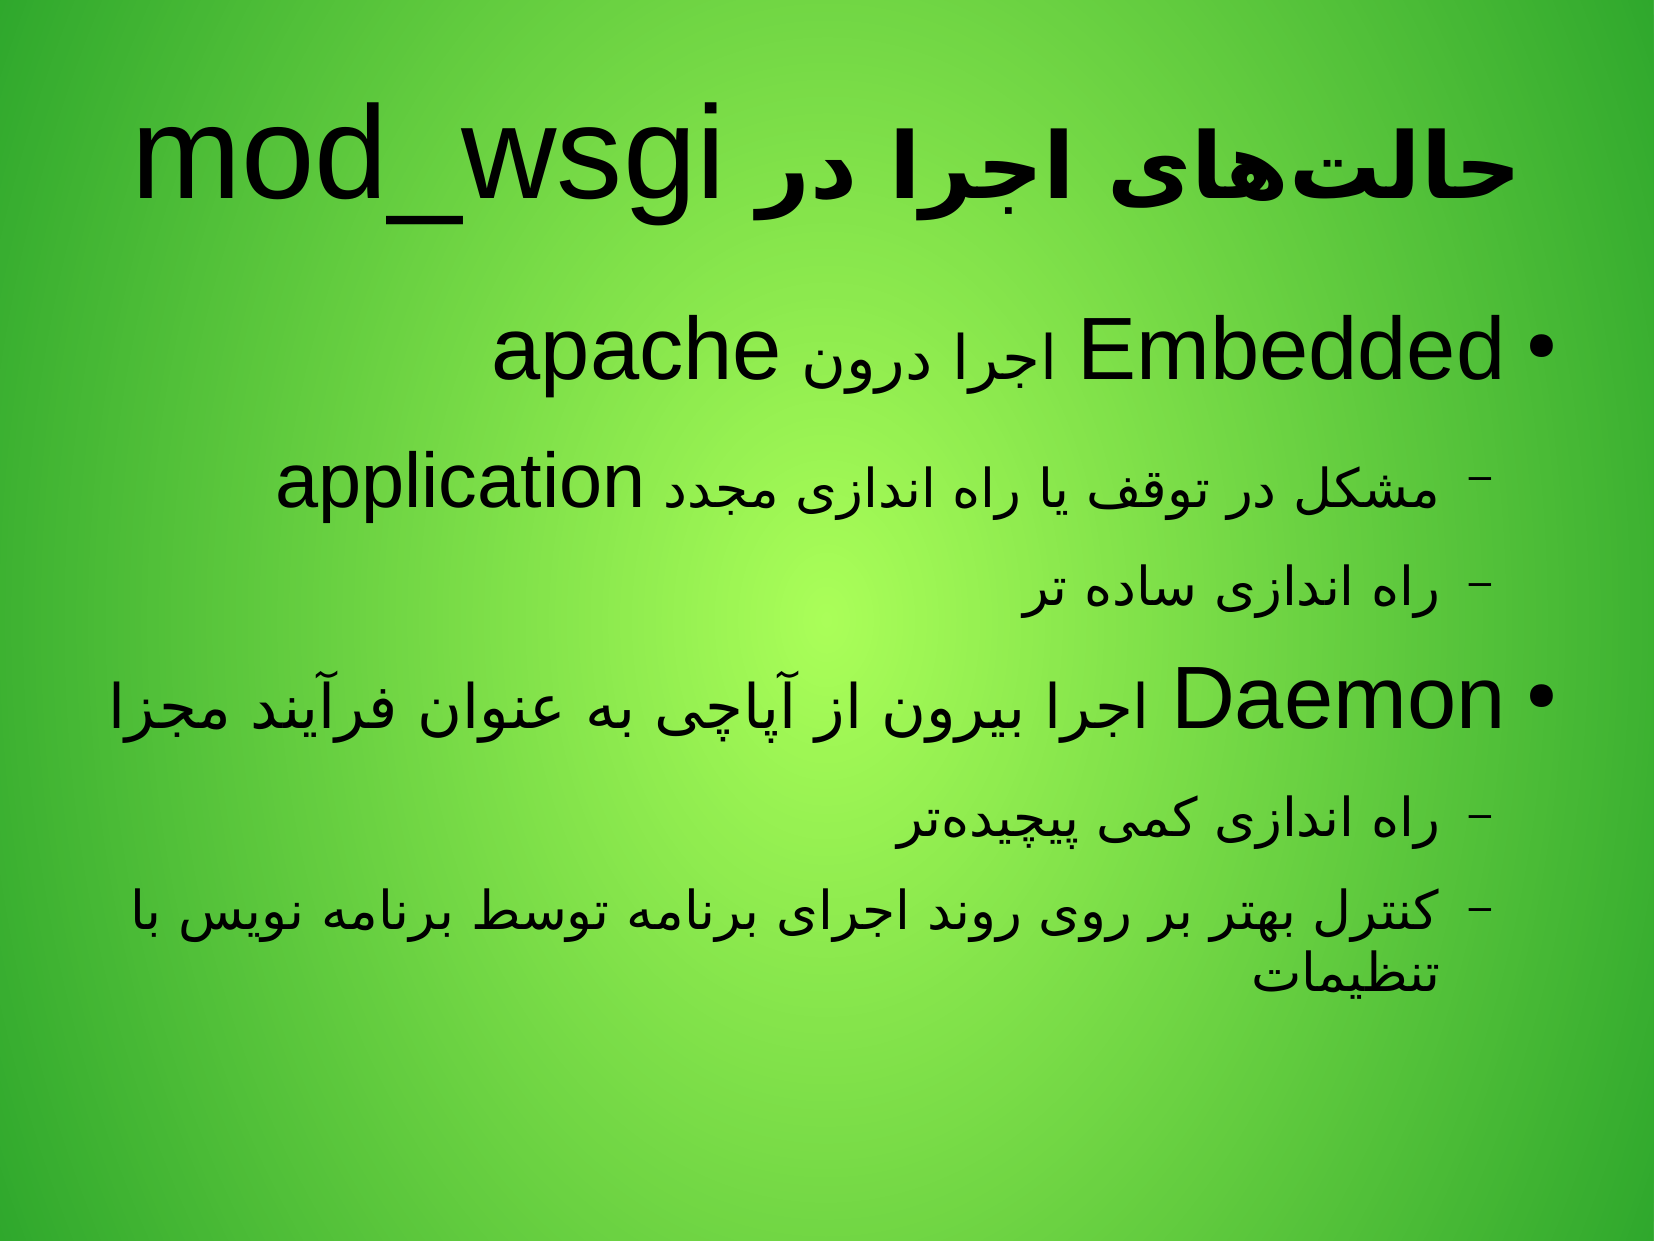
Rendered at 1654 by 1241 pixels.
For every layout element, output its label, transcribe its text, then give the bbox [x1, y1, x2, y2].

list Embedded اجرا درون apache مشکل در توقف یا راه اندازی مجدد application راه اندازی ساده تر Daemon اجرا بیرون از آپاچی به عنوان فرآیند مجزا راه اندازی کمی پیچیده‌تر کنترل بهتر بر روی روند اجرای برنامه توسط برنامه نویس با تنظیمات [82, 299, 1571, 1019]
title حالت‌های اجرا در mod_wsgi [82, 49, 1571, 257]
